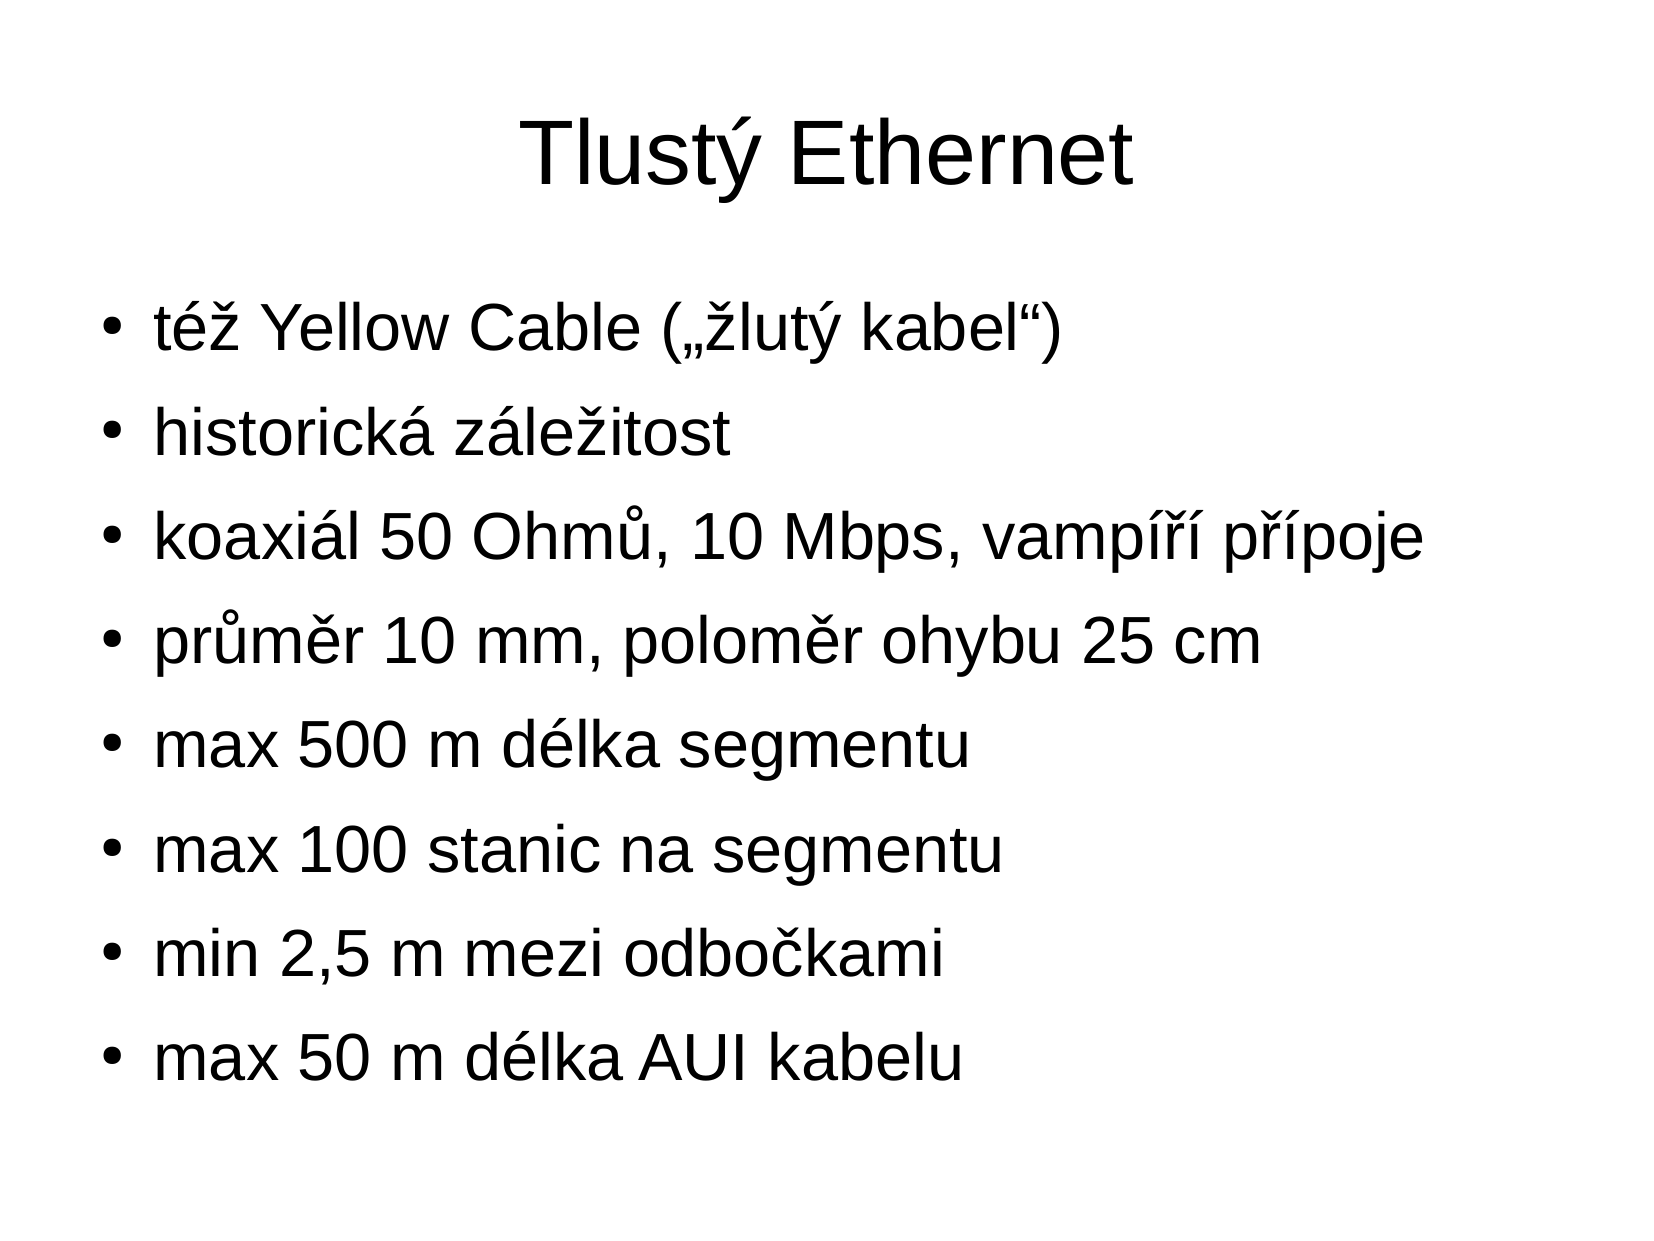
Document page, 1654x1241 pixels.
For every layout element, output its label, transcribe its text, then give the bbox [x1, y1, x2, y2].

list též Yellow Cable („žlutý kabel“) historická záležitost koaxiál 50 Ohmů, 10 Mbps, vampíří přípoje průměr 10 mm, poloměr ohybu 25 cm max 500 m délka segmentu max 100 stanic na segmentu min 2,5 m mezi odbočkami max 50 m délka AUI kabelu [82, 290, 1571, 1096]
title Tlustý Ethernet [82, 56, 1571, 250]
